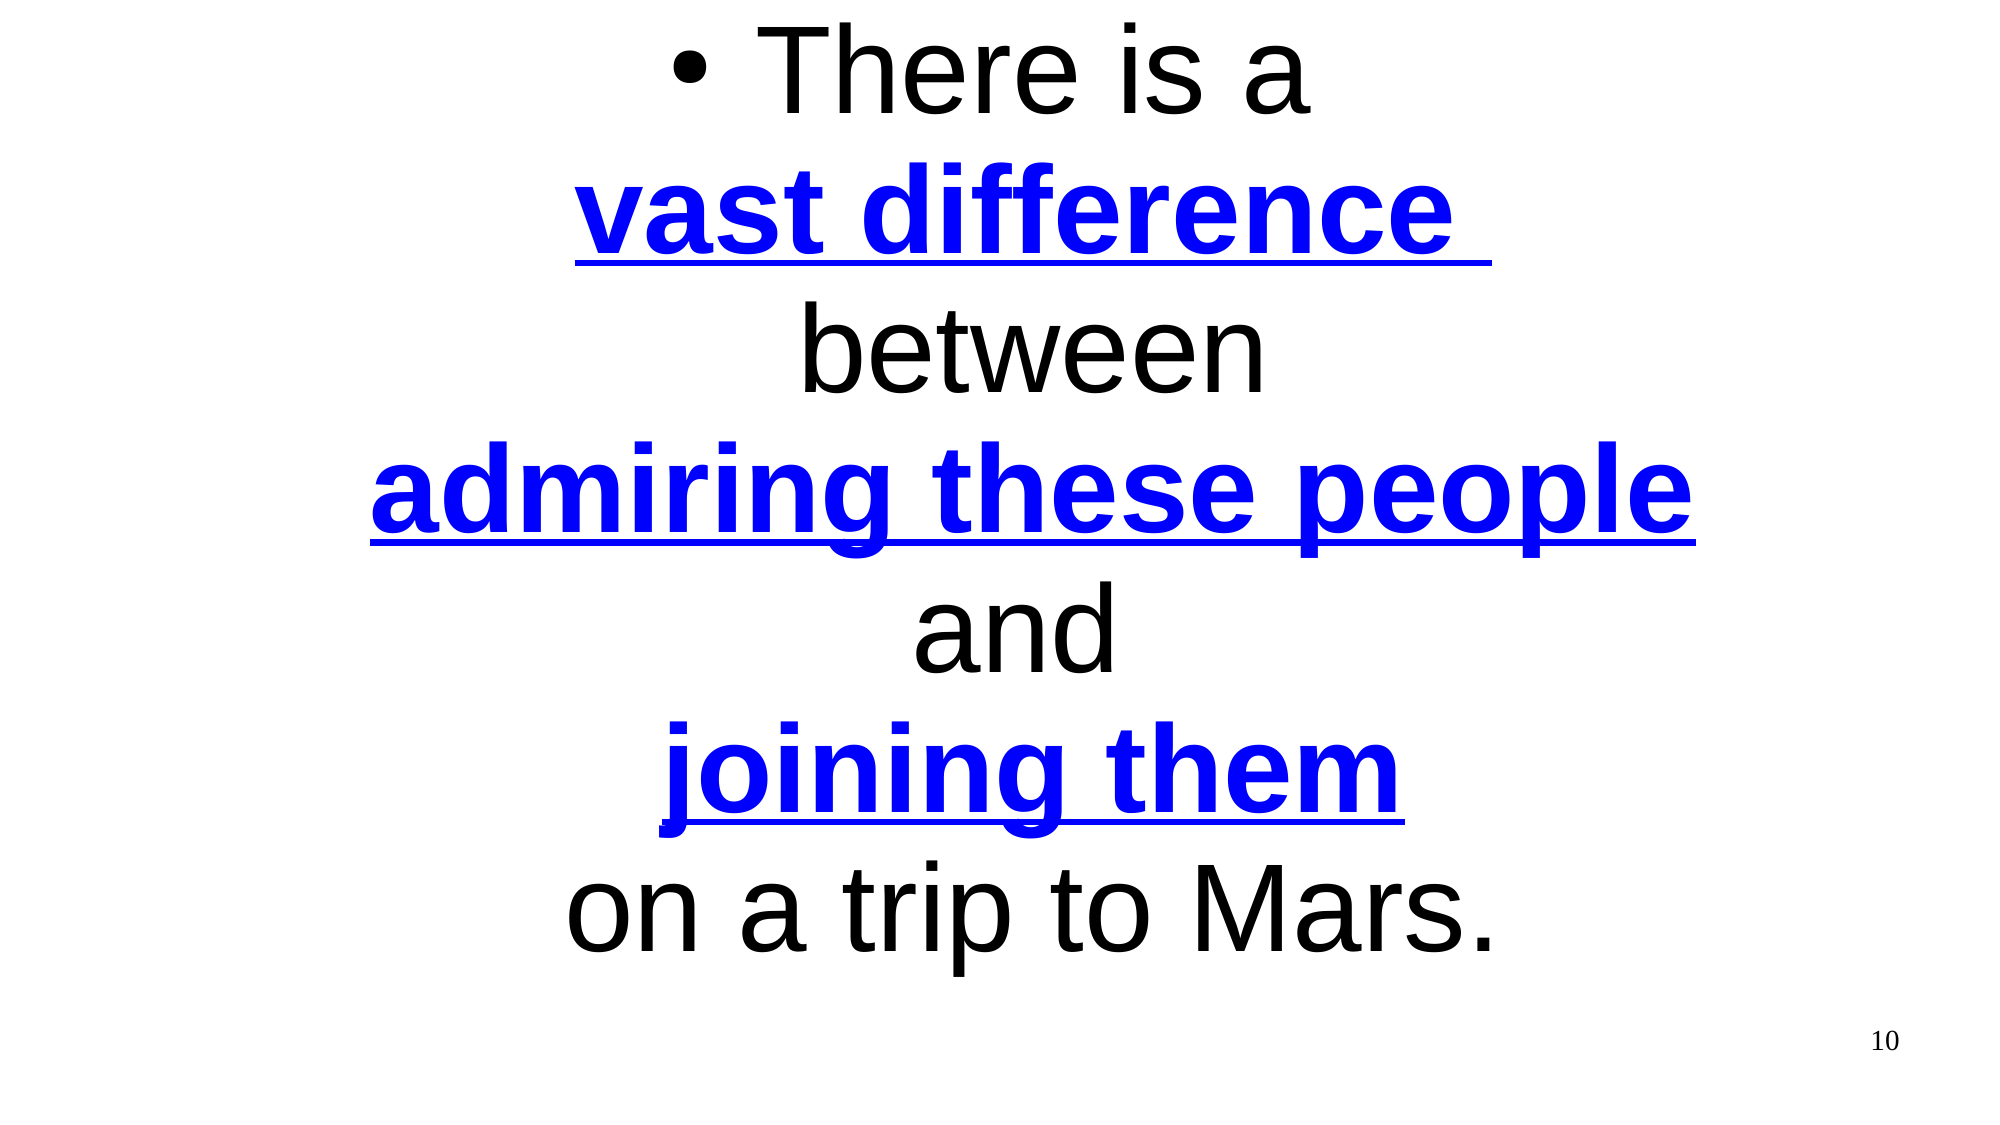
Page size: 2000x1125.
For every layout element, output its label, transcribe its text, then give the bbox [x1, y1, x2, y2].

list There is a vast difference between admiring these people and joining them on a trip to Mars. [0, 0, 1996, 1123]
